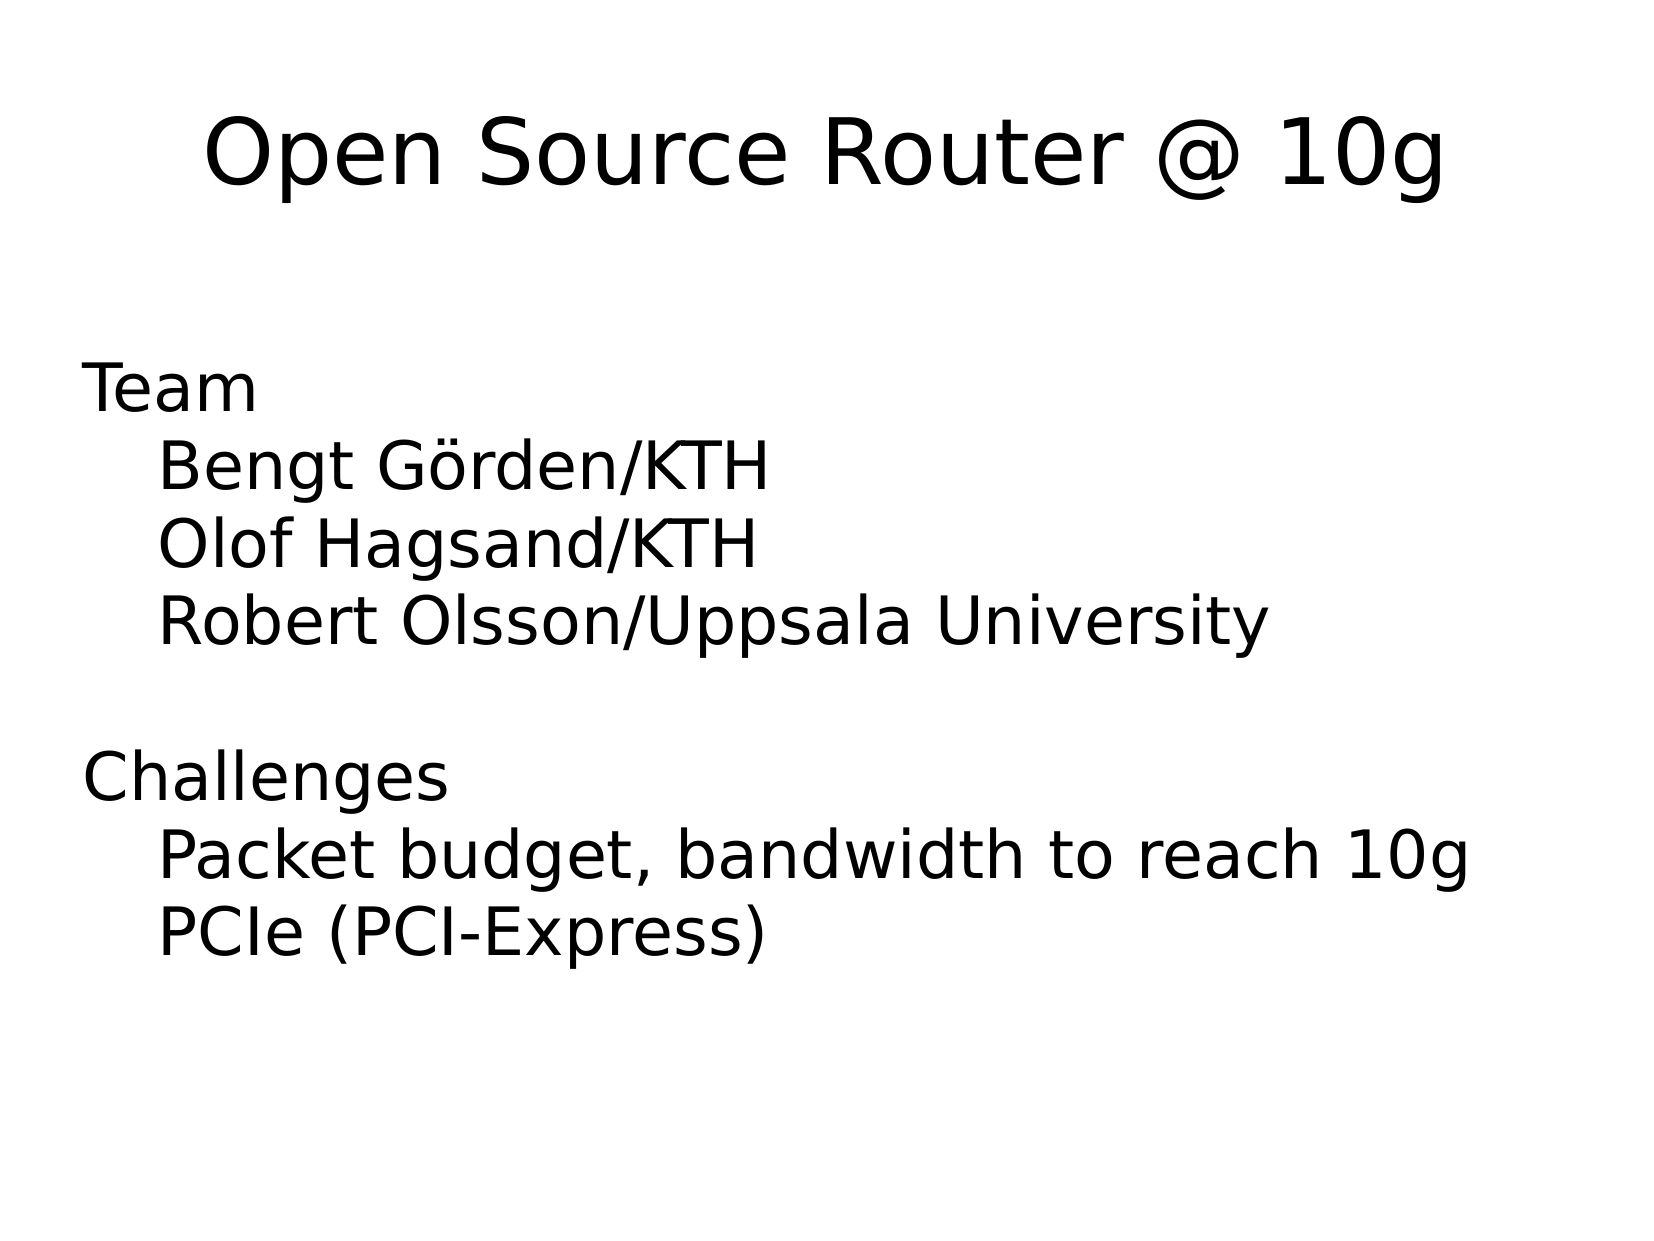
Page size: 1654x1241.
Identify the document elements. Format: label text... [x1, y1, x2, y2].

subtitle Team Bengt Görden/KTH Olof Hagsand/KTH Robert Olsson/Uppsala University Challenges Packet budget, bandwidth to reach 10g PCIe (PCI-Express) [82, 271, 1571, 1128]
title Open Source Router @ 10g [82, 56, 1571, 250]
